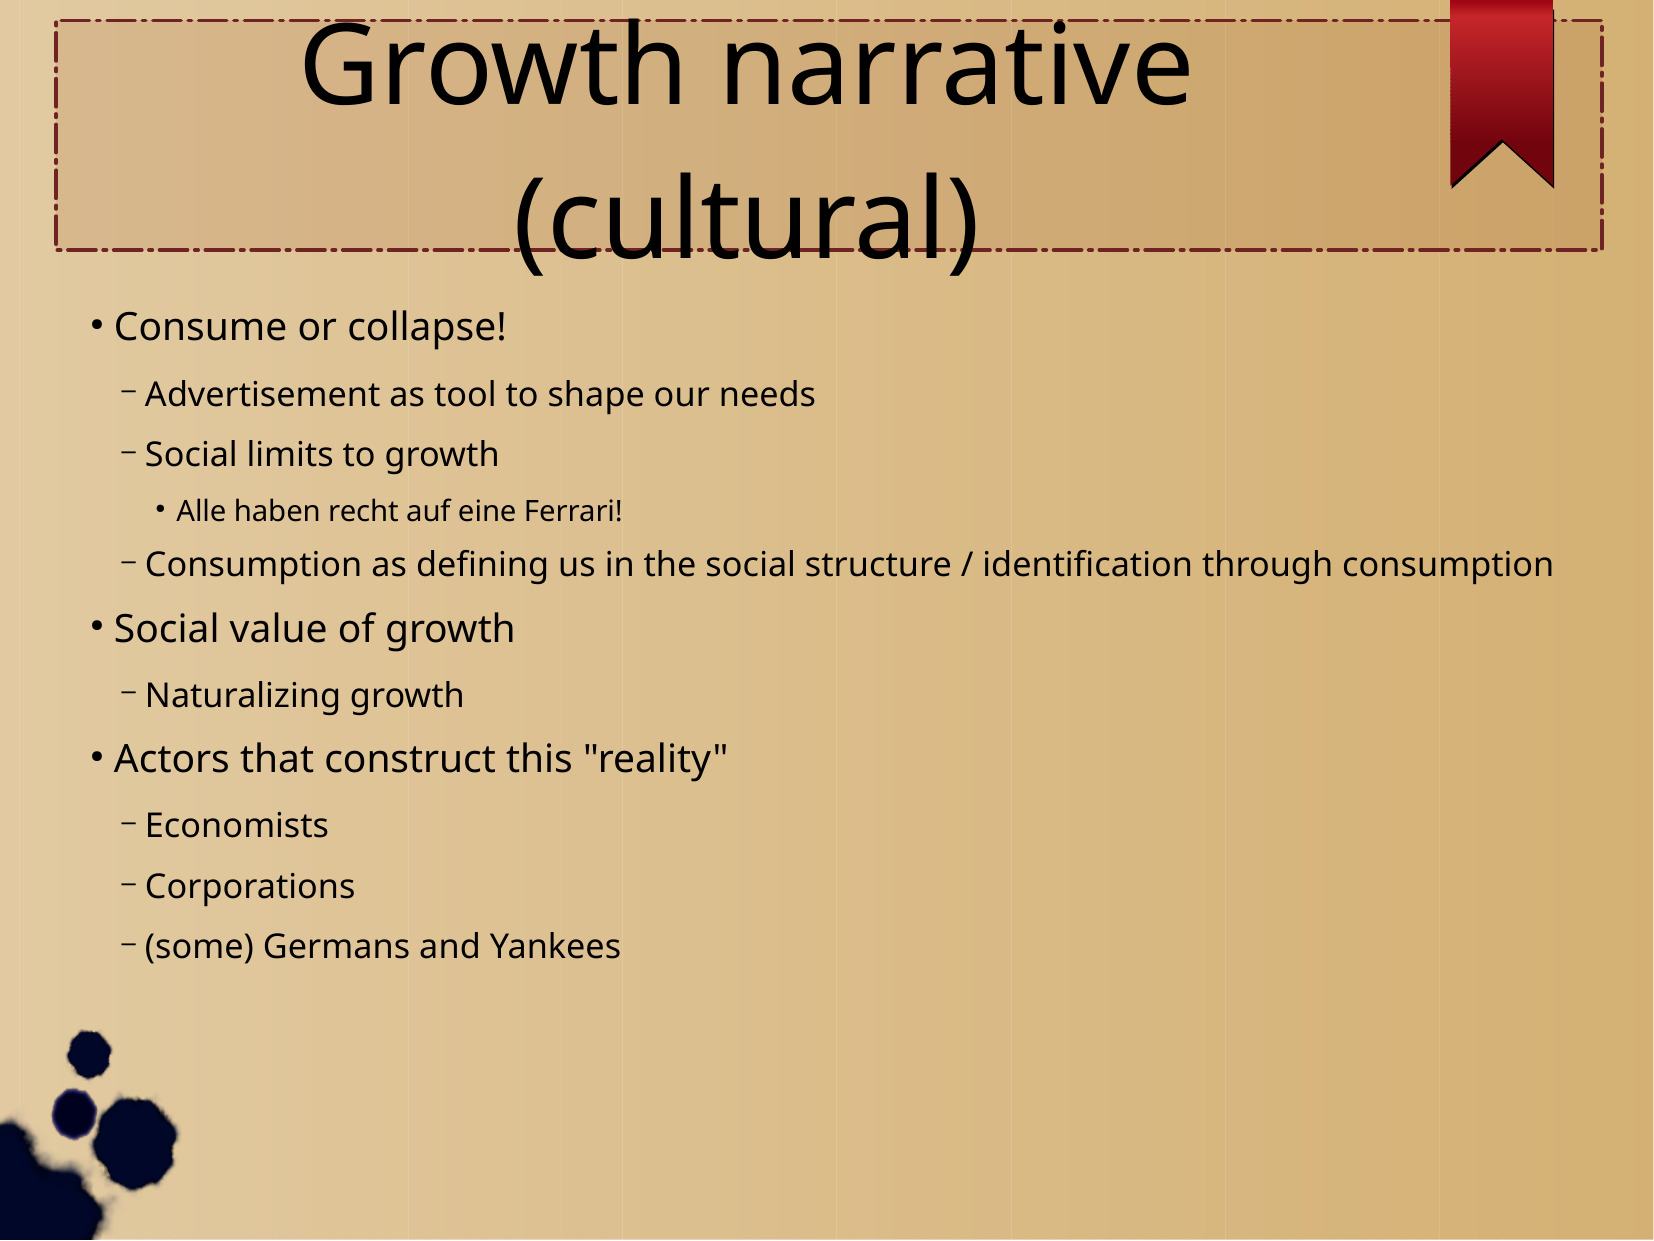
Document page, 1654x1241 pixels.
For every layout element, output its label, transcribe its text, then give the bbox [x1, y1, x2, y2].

list Consume or collapse! Advertisement as tool to shape our needs Social limits to growth Alle haben recht auf eine Ferrari! Consumption as defining us in the social structure / identification through consumption Social value of growth Naturalizing growth Actors that construct this "reality" Economists Corporations (some) Germans and Yankees [82, 299, 1571, 1019]
title Growth narrative (cultural) [82, 13, 1412, 262]
